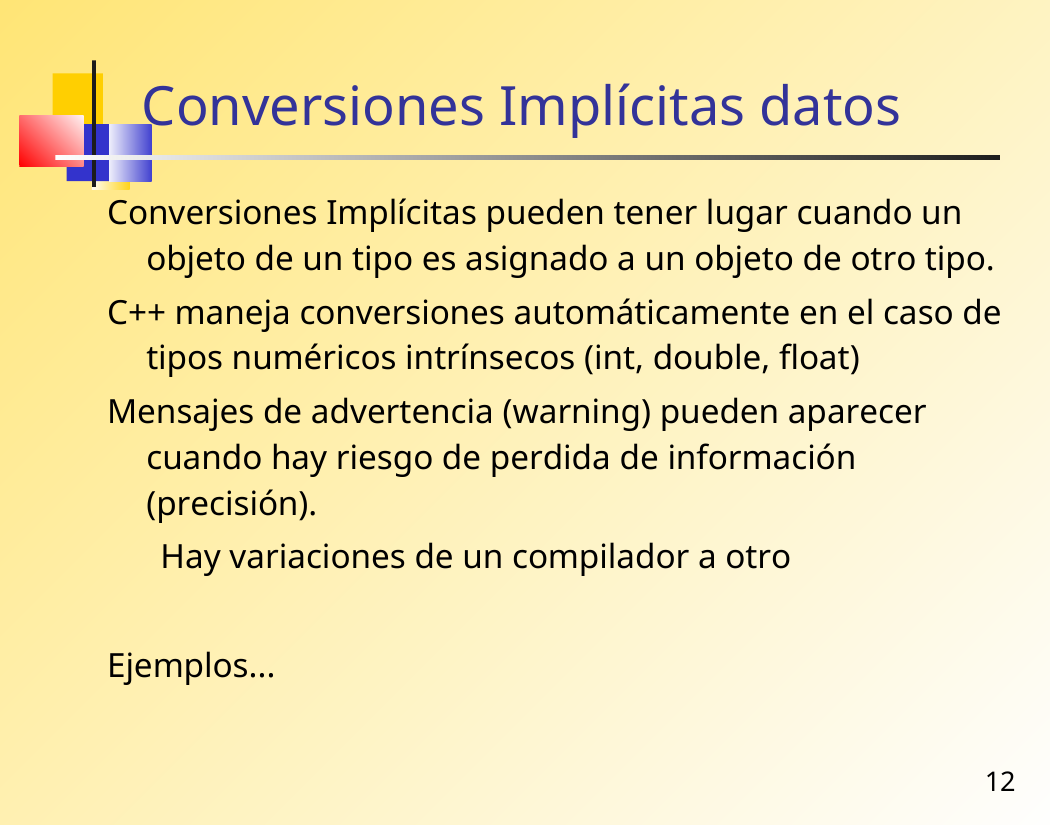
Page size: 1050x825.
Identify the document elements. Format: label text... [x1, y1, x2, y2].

list Conversiones Implícitas pueden tener lugar cuando un objeto de un tipo es asignado a un objeto de otro tipo. C++ maneja conversiones automáticamente en el caso de tipos numéricos intrínsecos (int, double, float)‏ Mensajes de advertencia (warning) pueden aparecer cuando hay riesgo de perdida de información (precisión). Hay variaciones de un compilador a otro Ejemplos... [96, 183, 1024, 743]
title Conversiones Implícitas datos [131, 27, 1026, 148]
